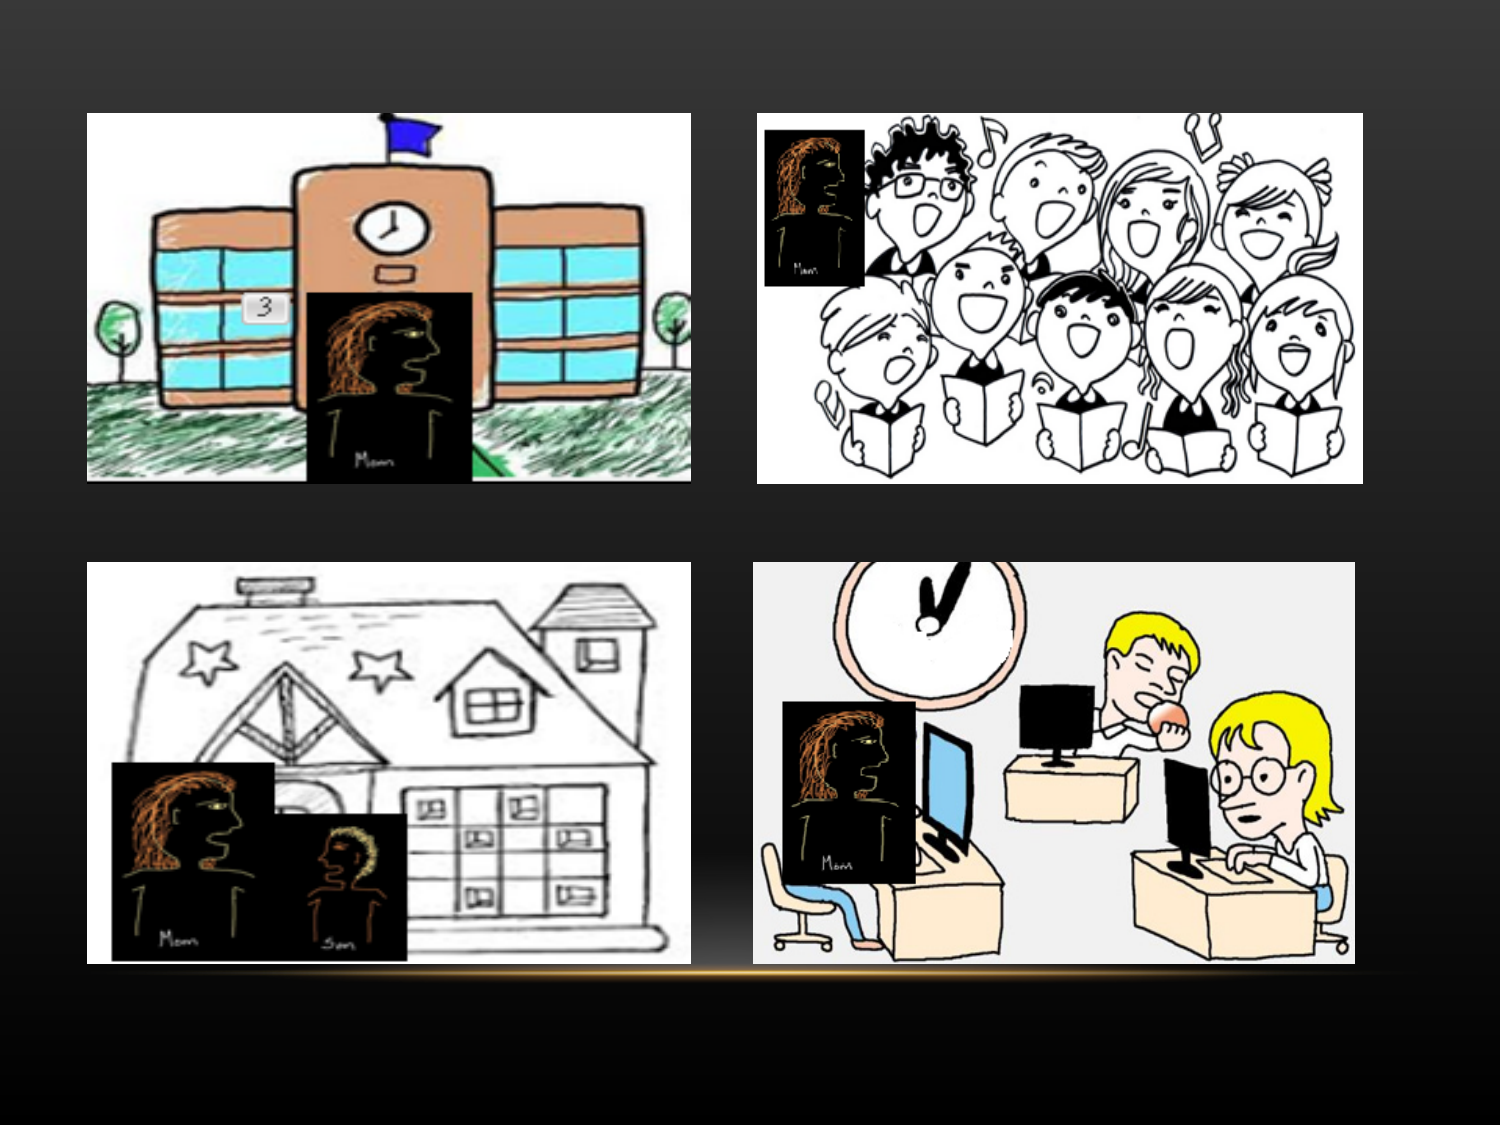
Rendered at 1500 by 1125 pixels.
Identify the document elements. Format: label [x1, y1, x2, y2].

picture [753, 562, 1355, 964]
picture [87, 562, 691, 964]
picture [757, 113, 1363, 484]
picture [87, 113, 691, 484]
